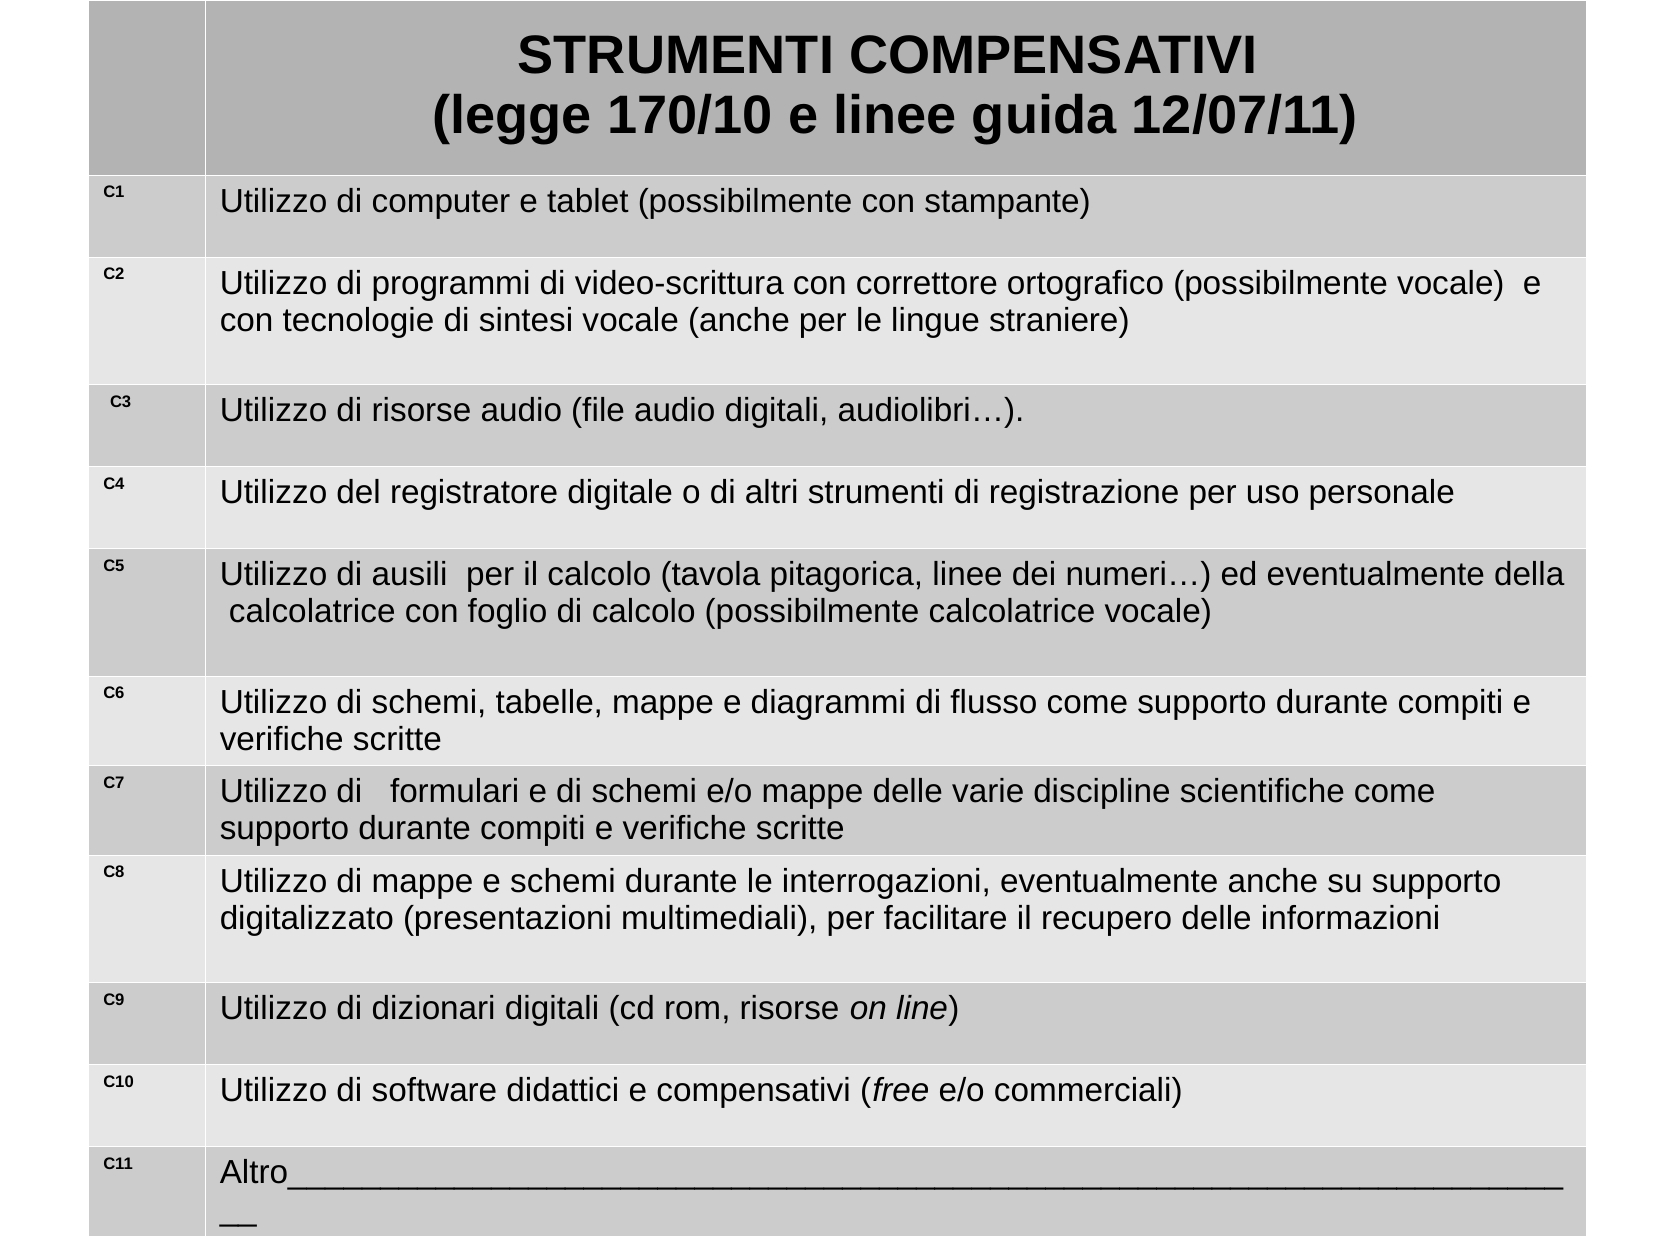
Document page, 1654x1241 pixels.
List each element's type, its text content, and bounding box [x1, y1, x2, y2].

table_cell Utilizzo di ausili per il calcolo (tavola pitagorica, linee dei numeri…) ed eventualmente della calcolatrice con foglio di calcolo (possibilmente calcolatrice vocale) [206, 549, 1586, 676]
table_cell C4 [89, 467, 205, 548]
table_cell Altro_______________________________________________________________________ [206, 1147, 1586, 1236]
table_cell C6 [89, 677, 205, 765]
table_cell Utilizzo di programmi di video-scrittura con correttore ortografico (possibilmente vocale) e con tecnologie di sintesi vocale (anche per le lingue straniere) [206, 258, 1586, 384]
table_cell C5 [89, 549, 205, 676]
table_cell Utilizzo di mappe e schemi durante le interrogazioni, eventualmente anche su supporto digitalizzato (presentazioni multimediali), per facilitare il recupero delle informazioni [206, 856, 1586, 982]
table_cell Utilizzo di risorse audio (file audio digitali, audiolibri…). [206, 385, 1586, 466]
table_header [89, 1, 205, 175]
table_cell C10 [89, 1065, 205, 1146]
table_cell C1 [89, 176, 205, 257]
table_cell Utilizzo del registratore digitale o di altri strumenti di registrazione per uso personale [206, 467, 1586, 548]
table_cell C7 [89, 766, 205, 855]
table_cell Utilizzo di dizionari digitali (cd rom, risorse on line) [206, 983, 1586, 1064]
table_cell C2 [89, 258, 205, 384]
table_cell Utilizzo di formulari e di schemi e/o mappe delle varie discipline scientifiche come supporto durante compiti e verifiche scritte [206, 766, 1586, 855]
table_cell Utilizzo di software didattici e compensativi (free e/o commerciali) [206, 1065, 1586, 1146]
table_cell Utilizzo di schemi, tabelle, mappe e diagrammi di flusso come supporto durante compiti e verifiche scritte [206, 677, 1586, 765]
table_cell Utilizzo di computer e tablet (possibilmente con stampante) [206, 176, 1586, 257]
table_cell C3 [89, 385, 205, 466]
table_cell C8 [89, 856, 205, 982]
table_cell C11 [89, 1147, 205, 1236]
table_header STRUMENTI COMPENSATIVI (legge 170/10 e linee guida 12/07/11) [206, 1, 1586, 175]
table_cell C9 [89, 983, 205, 1064]
